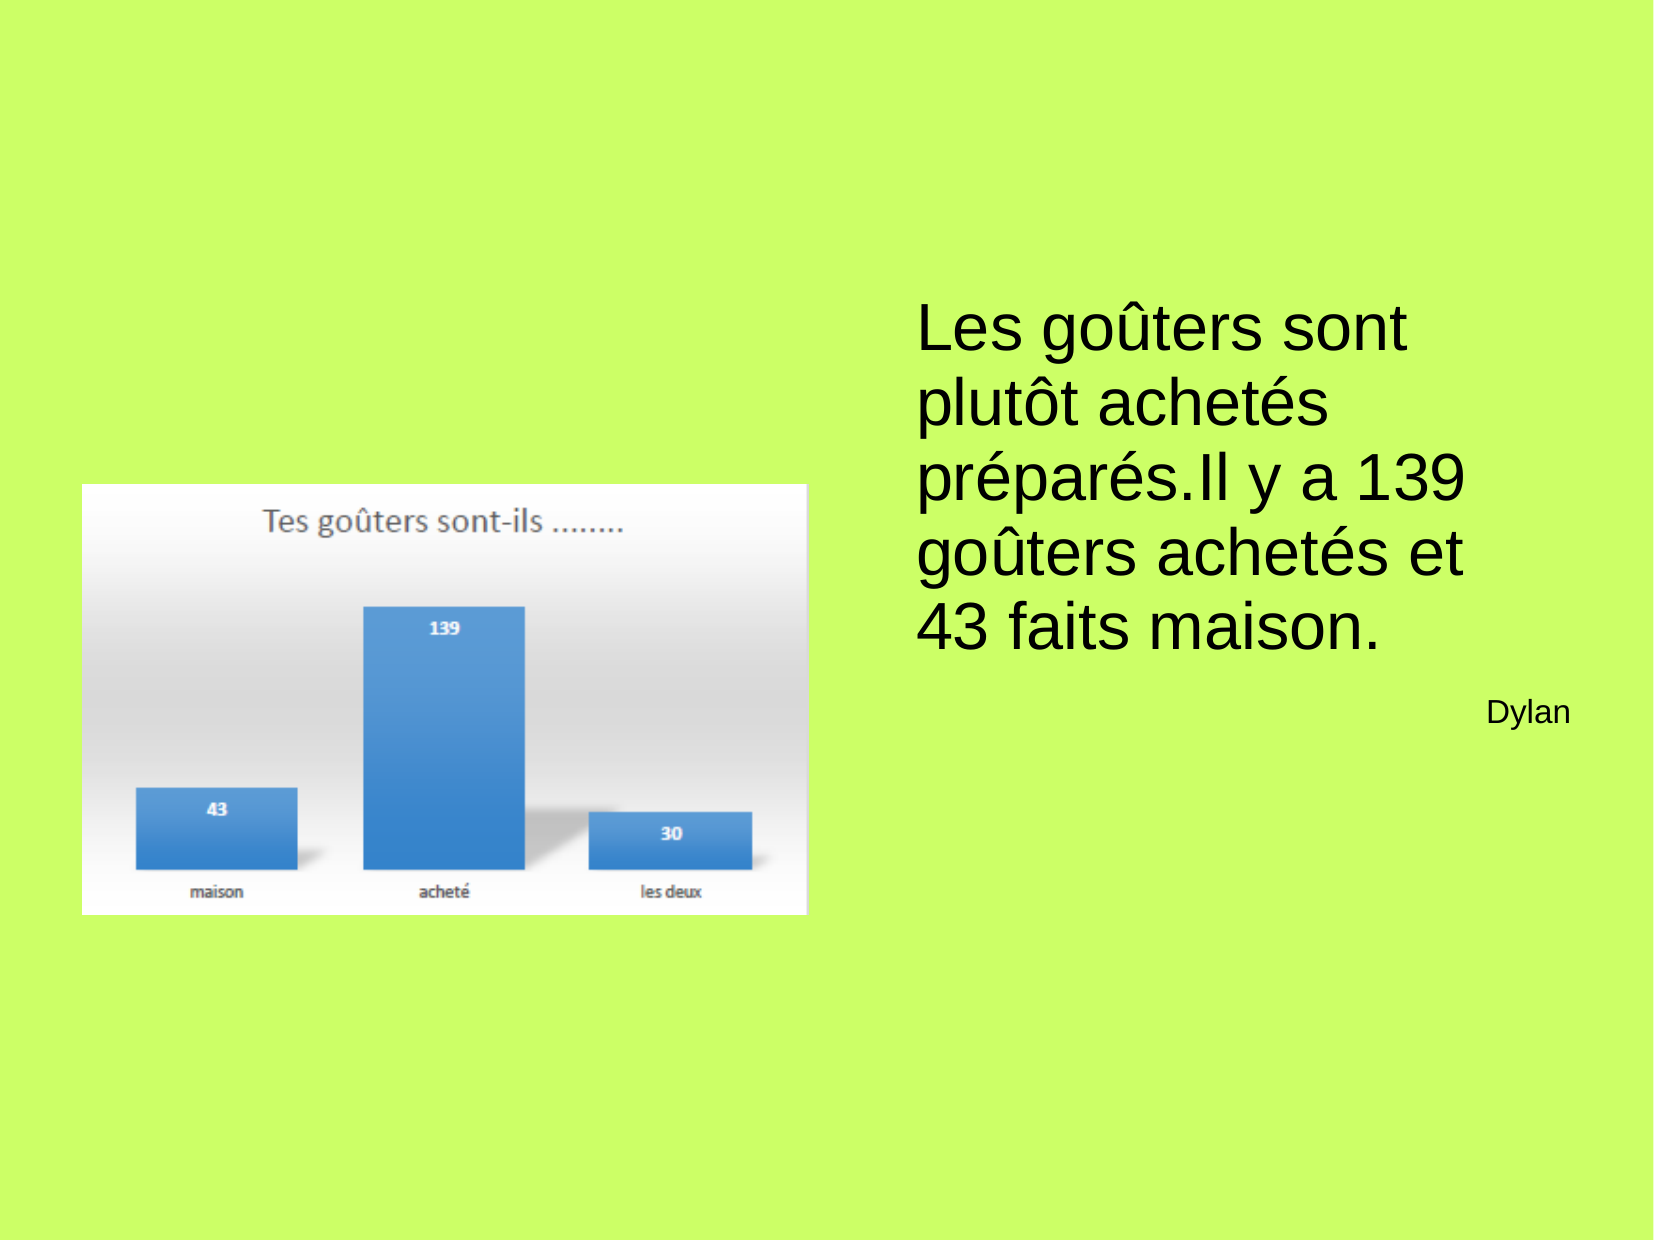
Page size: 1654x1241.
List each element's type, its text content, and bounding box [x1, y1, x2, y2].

picture [82, 484, 809, 915]
list Les goûters sont plutôt achetés préparés.Il y a 139 goûters achetés et 43 faits maison. Dylan [845, 290, 1572, 1109]
